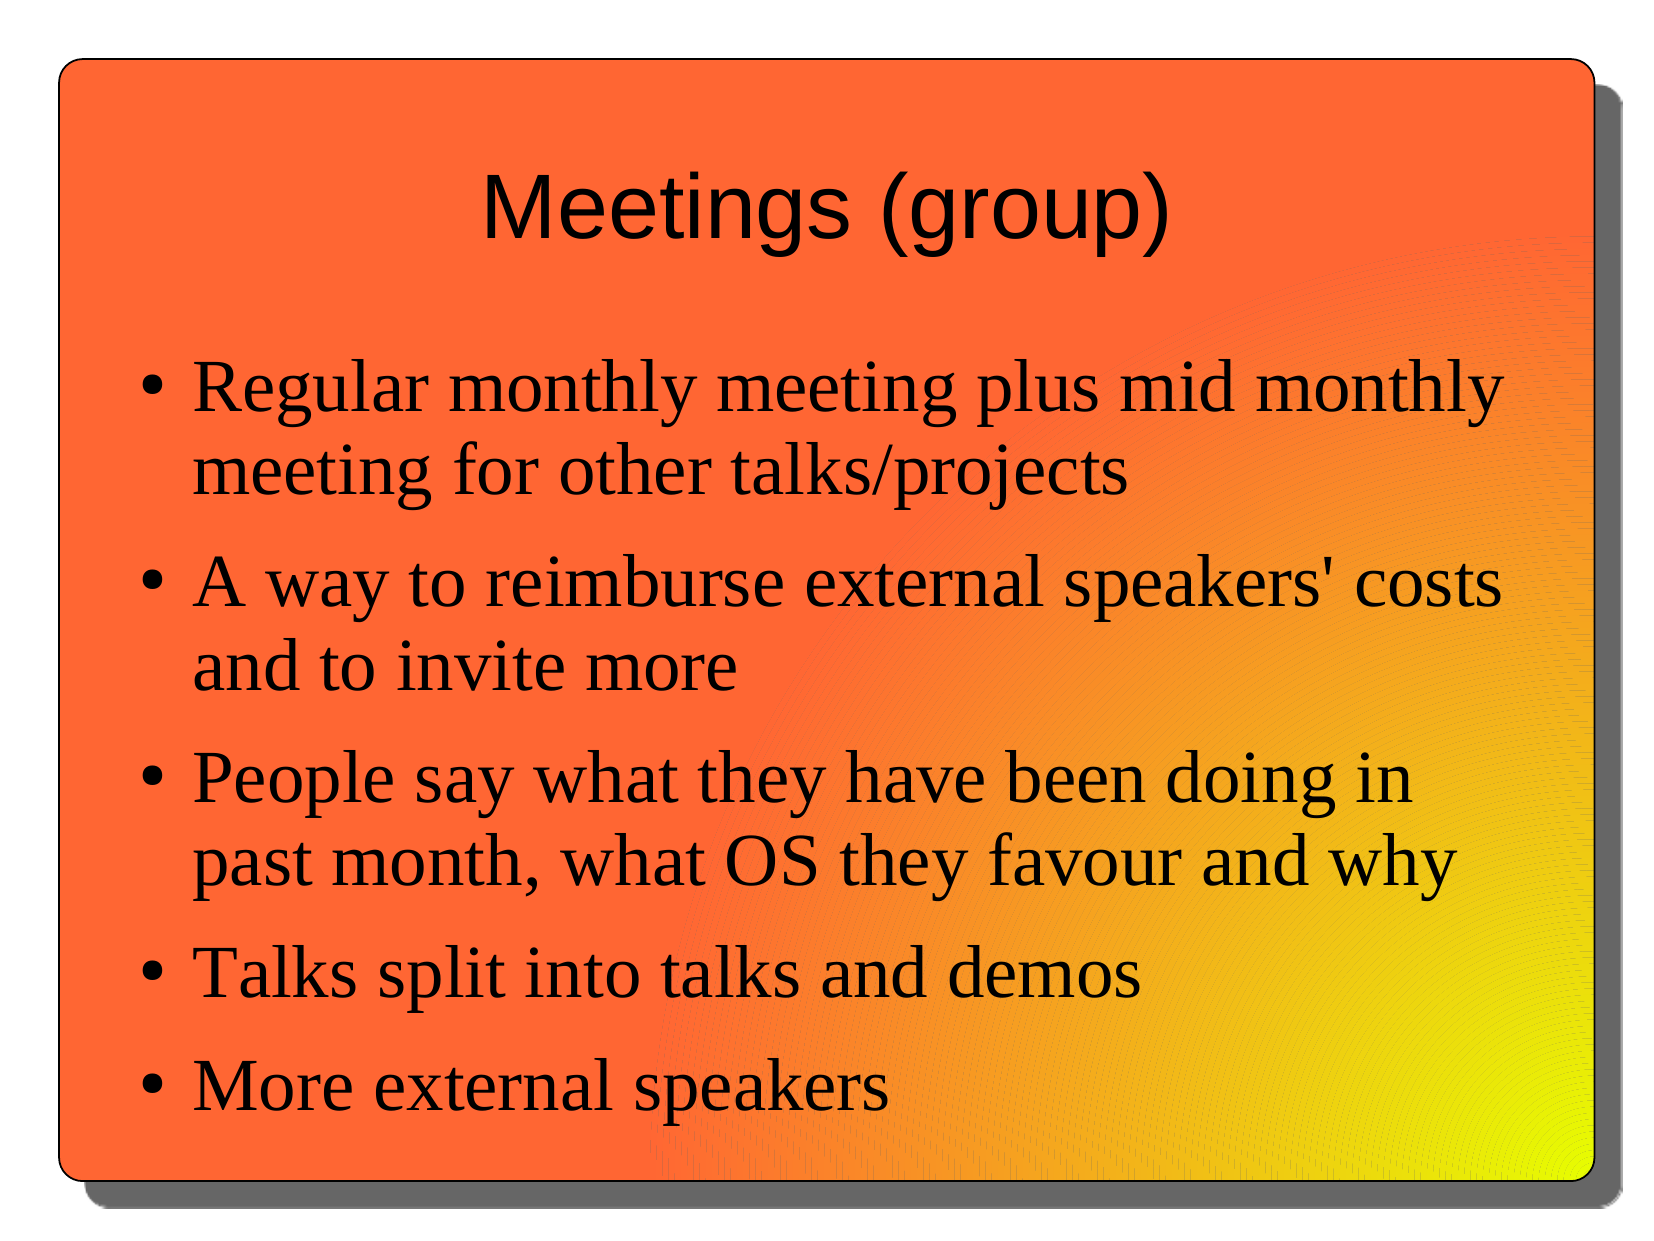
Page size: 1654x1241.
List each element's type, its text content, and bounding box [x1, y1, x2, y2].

list Regular monthly meeting plus mid monthly meeting for other talks/projects A way to reimburse external speakers' costs and to invite more People say what they have been doing in past month, what OS they favour and why Talks split into talks and demos More external speakers [121, 344, 1534, 1127]
title Meetings (group) [121, 110, 1534, 303]
